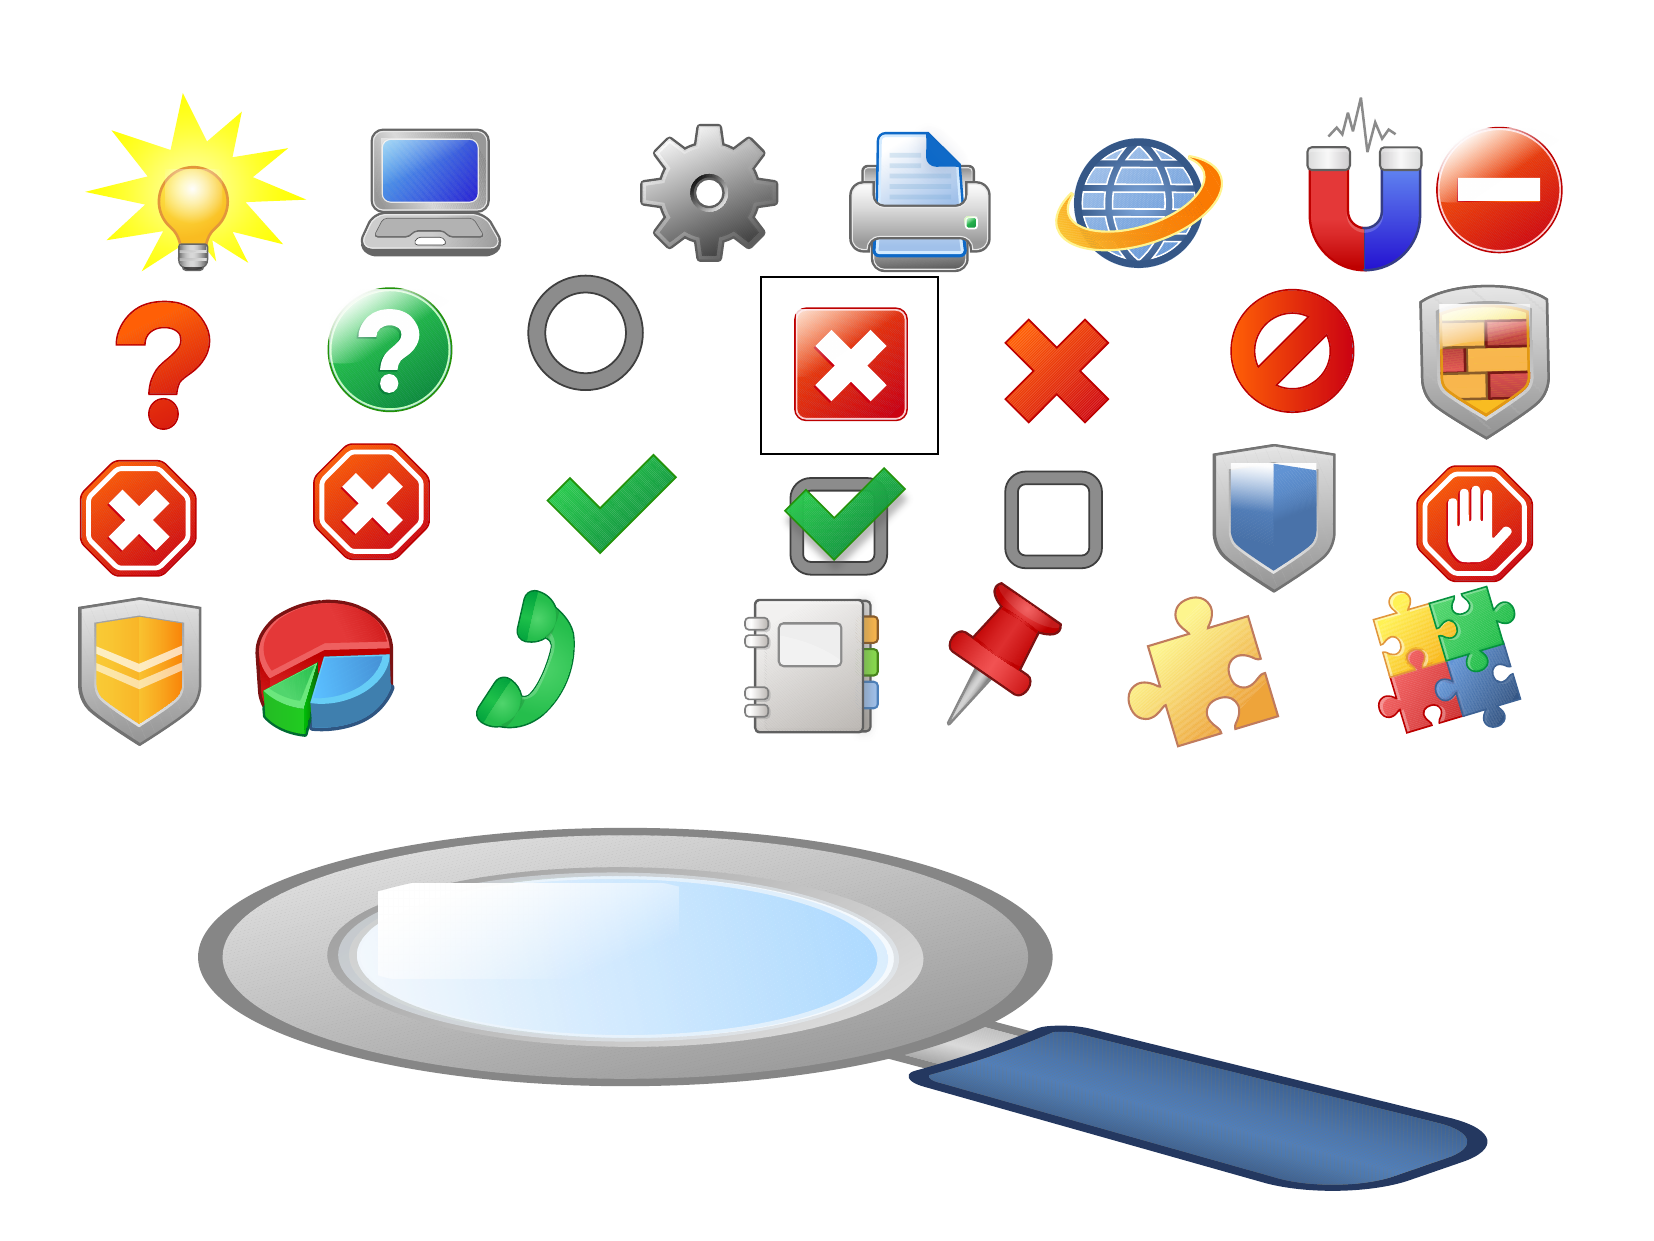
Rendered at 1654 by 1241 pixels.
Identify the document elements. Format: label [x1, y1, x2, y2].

picture [82, 779, 1583, 1234]
picture [48, 57, 1590, 756]
